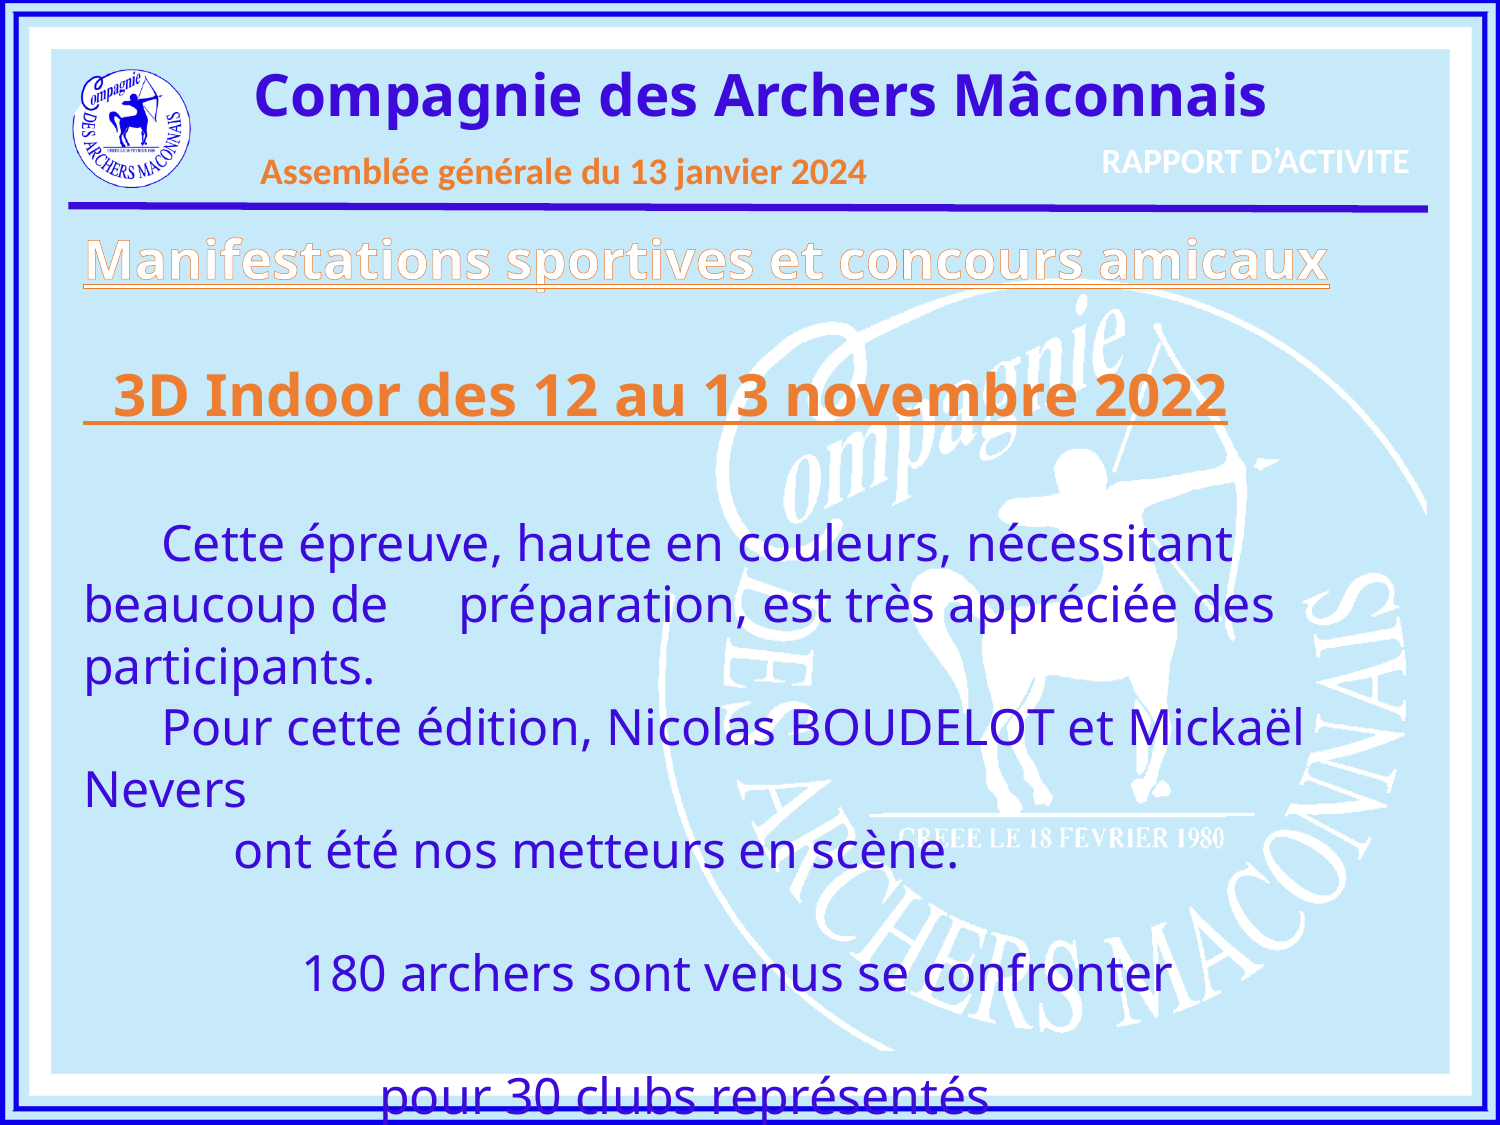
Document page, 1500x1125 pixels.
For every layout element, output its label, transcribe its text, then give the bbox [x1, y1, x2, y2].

title Compagnie des Archers Mâconnais [238, 57, 1307, 137]
text_box Manifestations sportives et concours amicaux 3D Indoor des 12 au 13 novembre 2022 Cette épreuve, haute en couleurs, nécessitant beaucoup de préparation, est très appréciée des participants. Pour cette édition, Nicolas BOUDELOT et Mickaël Nevers ont été nos metteurs en scène. 180 archers sont venus se confronter pour 30 clubs représentés [68, 218, 1428, 1060]
text_box RAPPORT D’ACTIVITE [1086, 143, 1428, 194]
subtitle Assemblée générale du 13 janvier 2024 [211, 144, 969, 202]
picture [68, 63, 198, 197]
